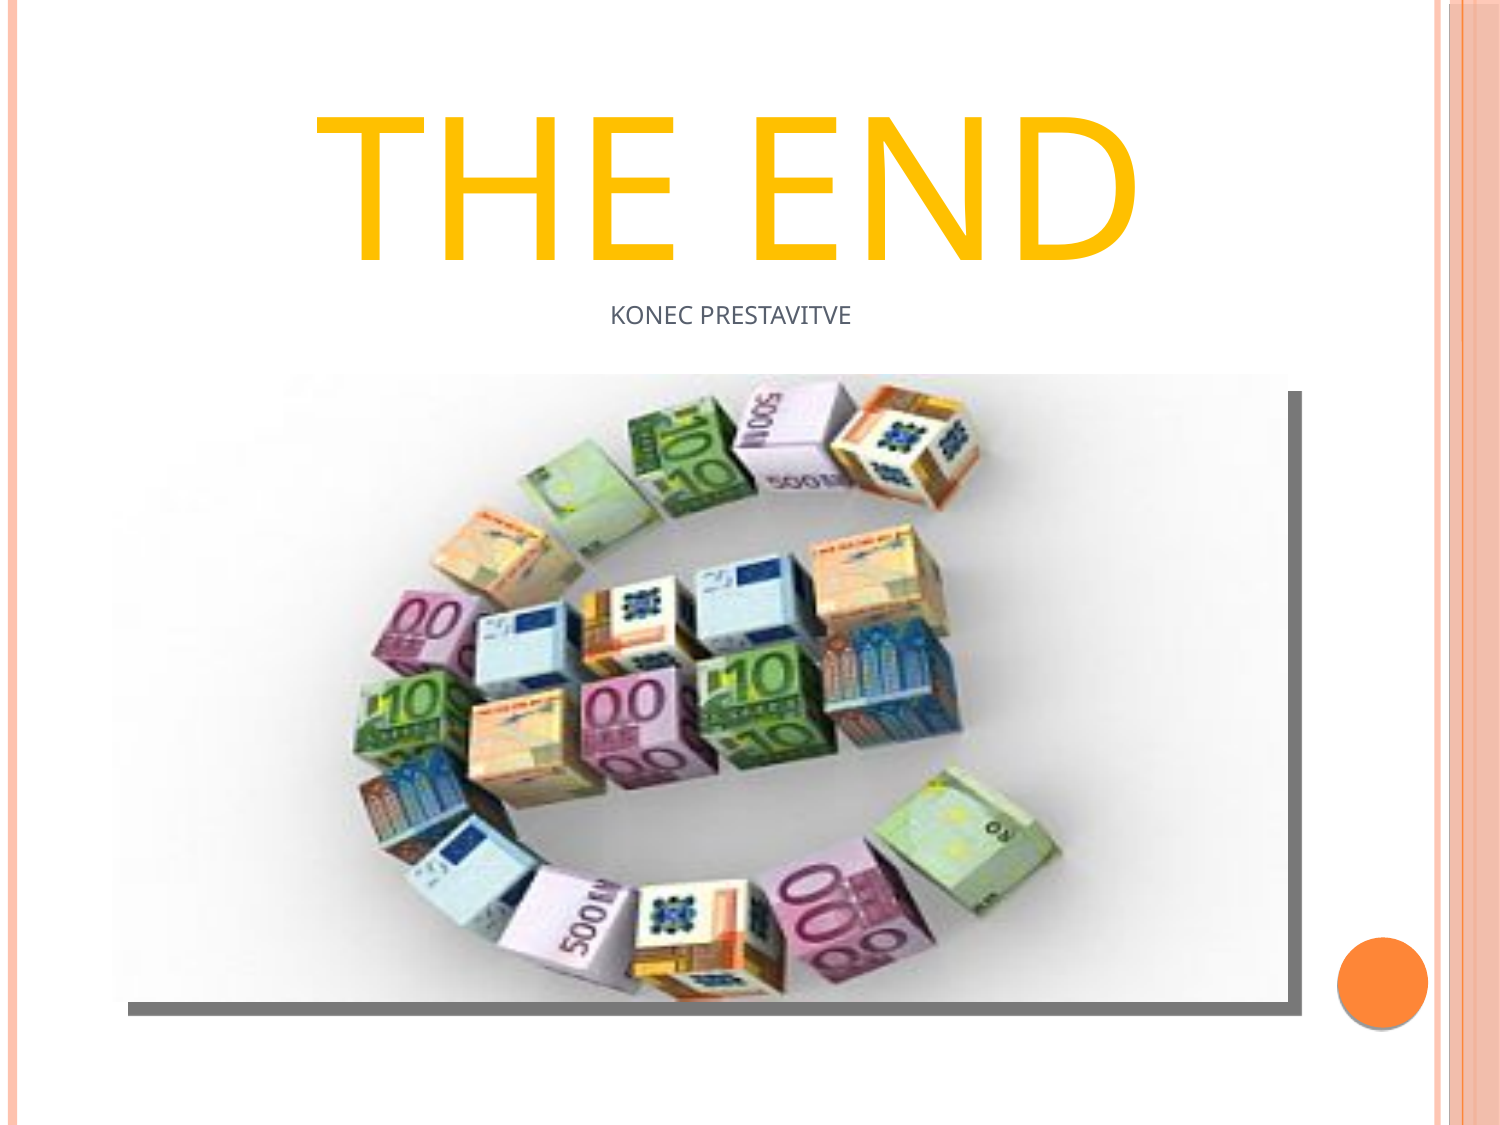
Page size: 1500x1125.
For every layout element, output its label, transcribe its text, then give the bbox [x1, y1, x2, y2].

title THE END KONEC PRESTAVITVE [162, 0, 1300, 338]
picture [112, 374, 1288, 1002]
